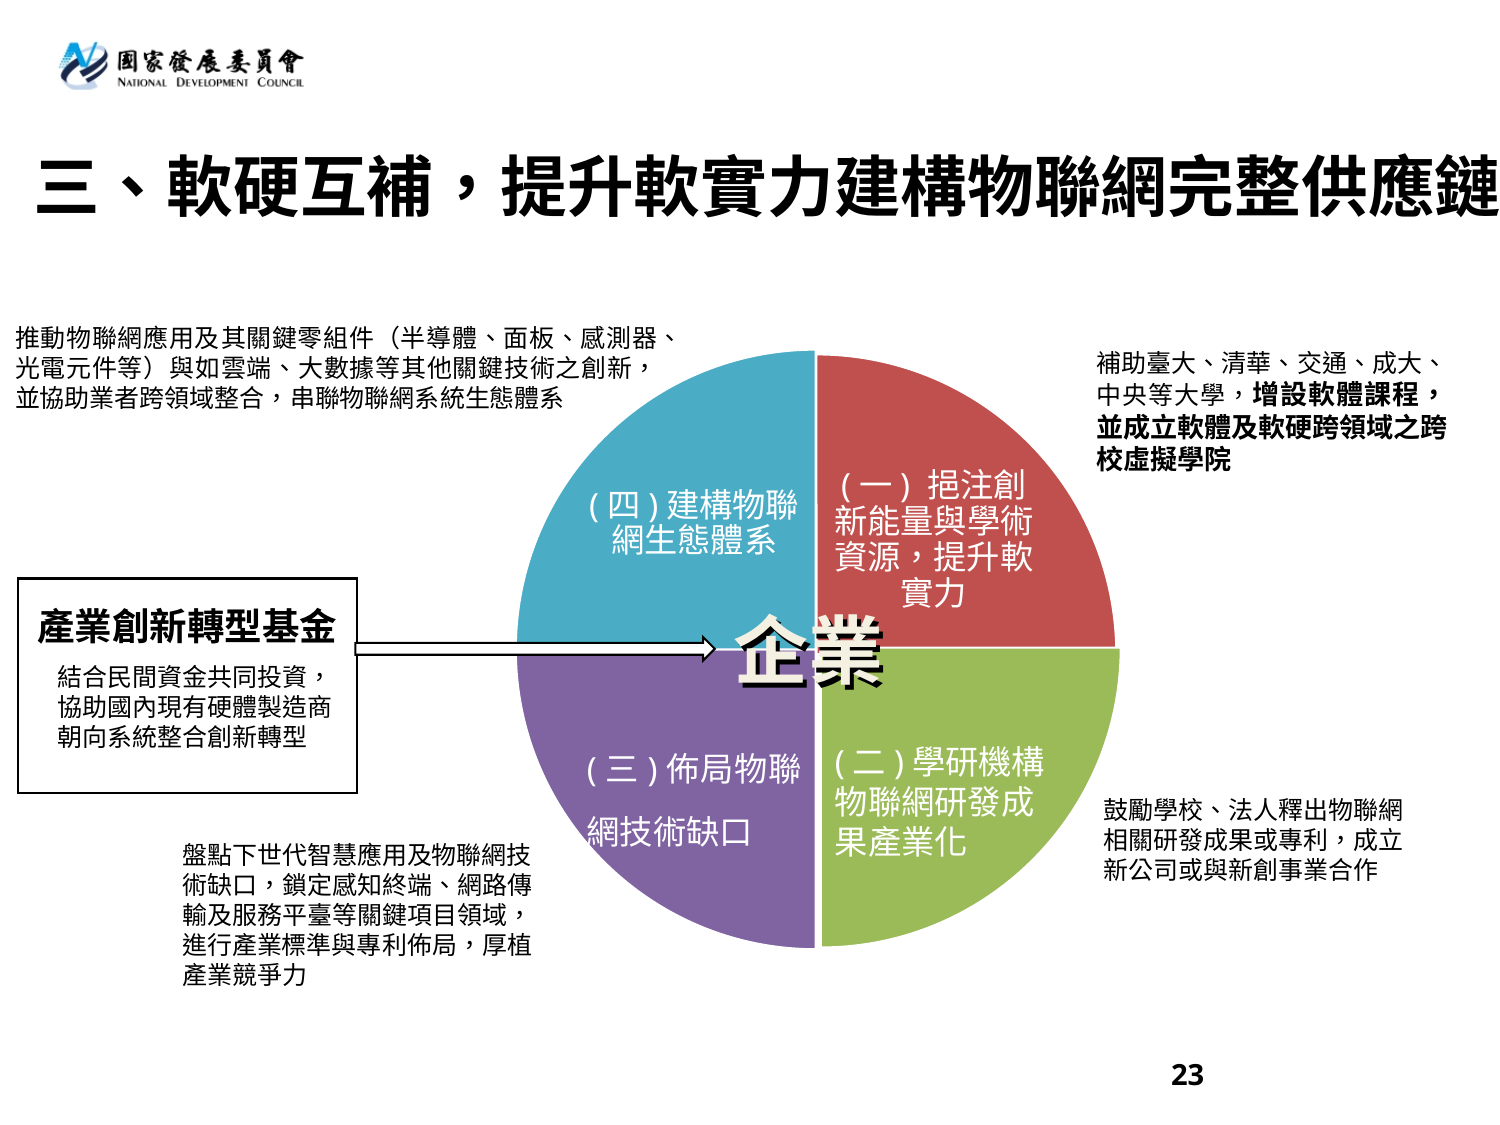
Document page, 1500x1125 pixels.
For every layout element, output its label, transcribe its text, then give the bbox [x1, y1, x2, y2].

text_box 推動物聯網應用及其關鍵零組件（半導體、面板、感測器、光電元件等）與如雲端、大數據等其他關鍵技術之創新，並協助業者跨領域整合，串聯物聯網系統生態體系 [0, 315, 673, 420]
text_box 盤點下世代智慧應用及物聯網技術缺口，鎖定感知終端、網路傳輸及服務平臺等關鍵項目領域，進行產業標準與專利佈局，厚植產業競爭力 [167, 832, 557, 997]
text_box 鼓勵學校、法人釋出物聯網相關研發成果或專利，成立新公司或與新創事業合作 [1089, 788, 1419, 892]
text_box 結合民間資金共同投資，協助國內現有硬體製造商朝向系統整合創新轉型 [42, 654, 356, 759]
text_box [355, 637, 715, 661]
title 三、軟硬互補，提升軟實力建構物聯網完整供應鏈 [18, 79, 1500, 297]
text_box 產業創新轉型基金 [22, 607, 352, 656]
text_box 23 [1156, 1045, 1500, 1106]
text_box (三)佈局物聯網技術缺口 [515, 650, 816, 950]
text_box 補助臺大、清華、交通、成大、中央等大學，增設軟體課程，並成立軟體及軟硬跨領域之跨校虛擬學院 [1081, 340, 1466, 482]
text_box 企業 [718, 595, 915, 702]
text_box (二)學研機構物聯網研發成果產業化 [820, 647, 1121, 948]
text_box (一) 挹注創新能量與學術資源，提升軟實力 [816, 354, 1117, 647]
text_box (四)建構物聯網生態體系 [515, 349, 816, 650]
